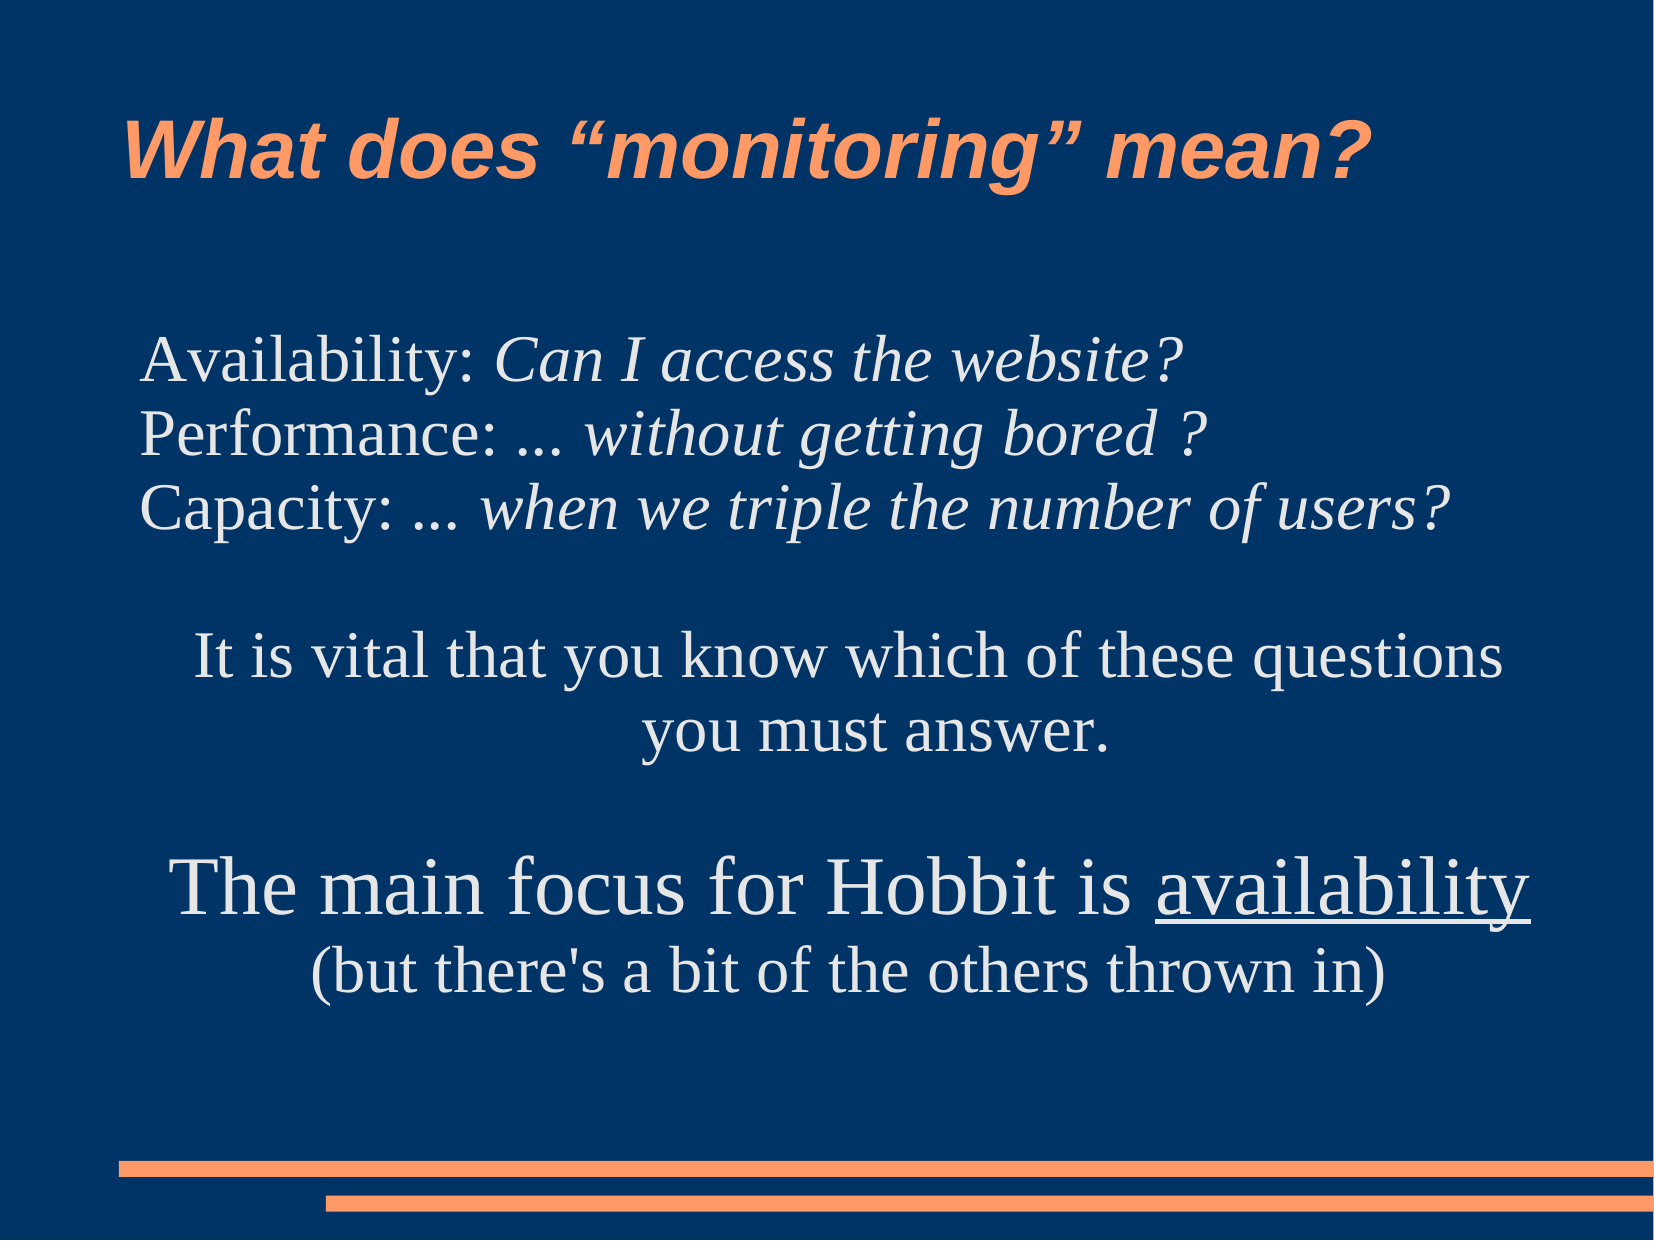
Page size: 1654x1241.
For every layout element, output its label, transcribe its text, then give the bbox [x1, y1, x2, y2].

list Availability: Can I access the website? Performance: ... without getting bored ? Capacity: ... when we triple the number of users? It is vital that you know which of these questions you must answer. The main focus for Hobbit is availability (but there's a bit of the others thrown in) [121, 322, 1561, 1133]
title What does “monitoring” mean? [121, 46, 1534, 254]
